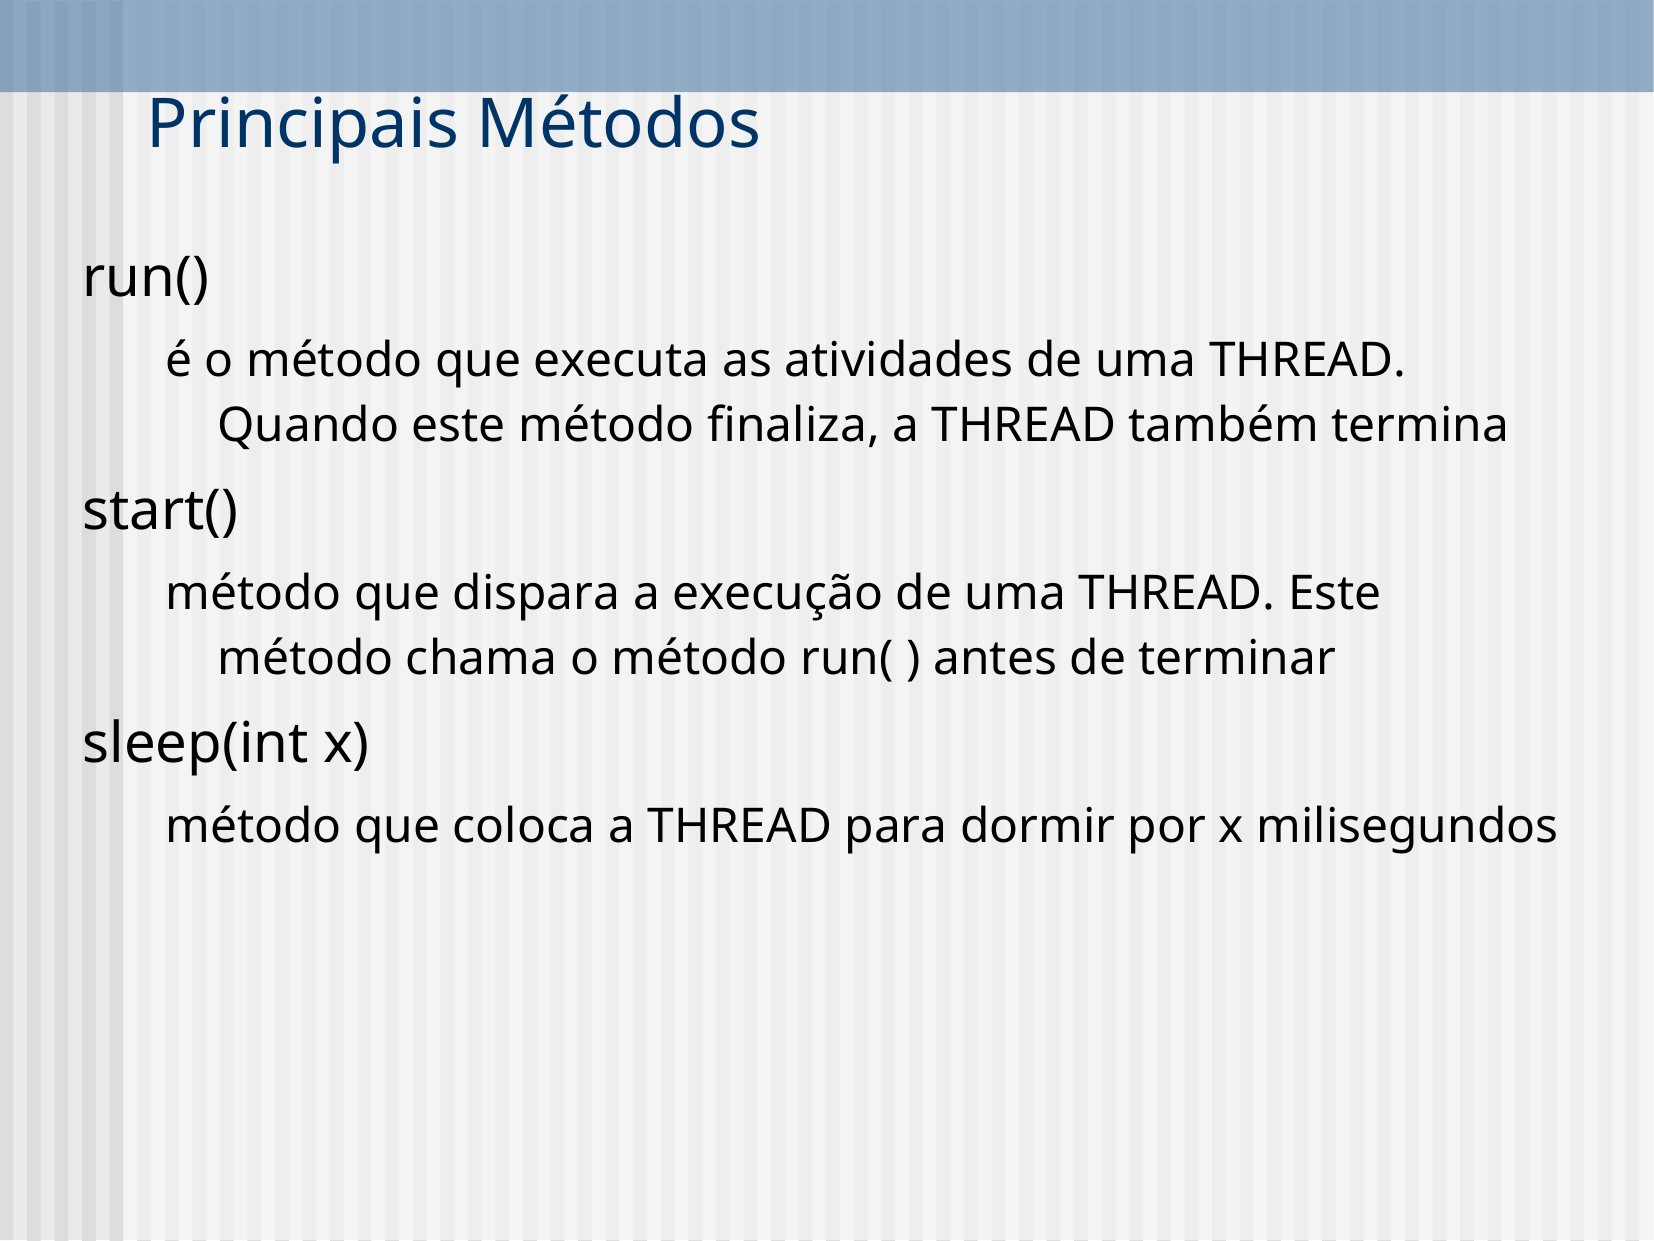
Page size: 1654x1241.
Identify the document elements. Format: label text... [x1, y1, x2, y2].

list run() é o método que executa as atividades de uma THREAD. Quando este método finaliza, a THREAD também termina start() método que dispara a execução de uma THREAD. Este método chama o método run( ) antes de terminar sleep(int x) método que coloca a THREAD para dormir por x milisegundos [82, 236, 1571, 1094]
title Principais Métodos [146, 36, 1536, 204]
